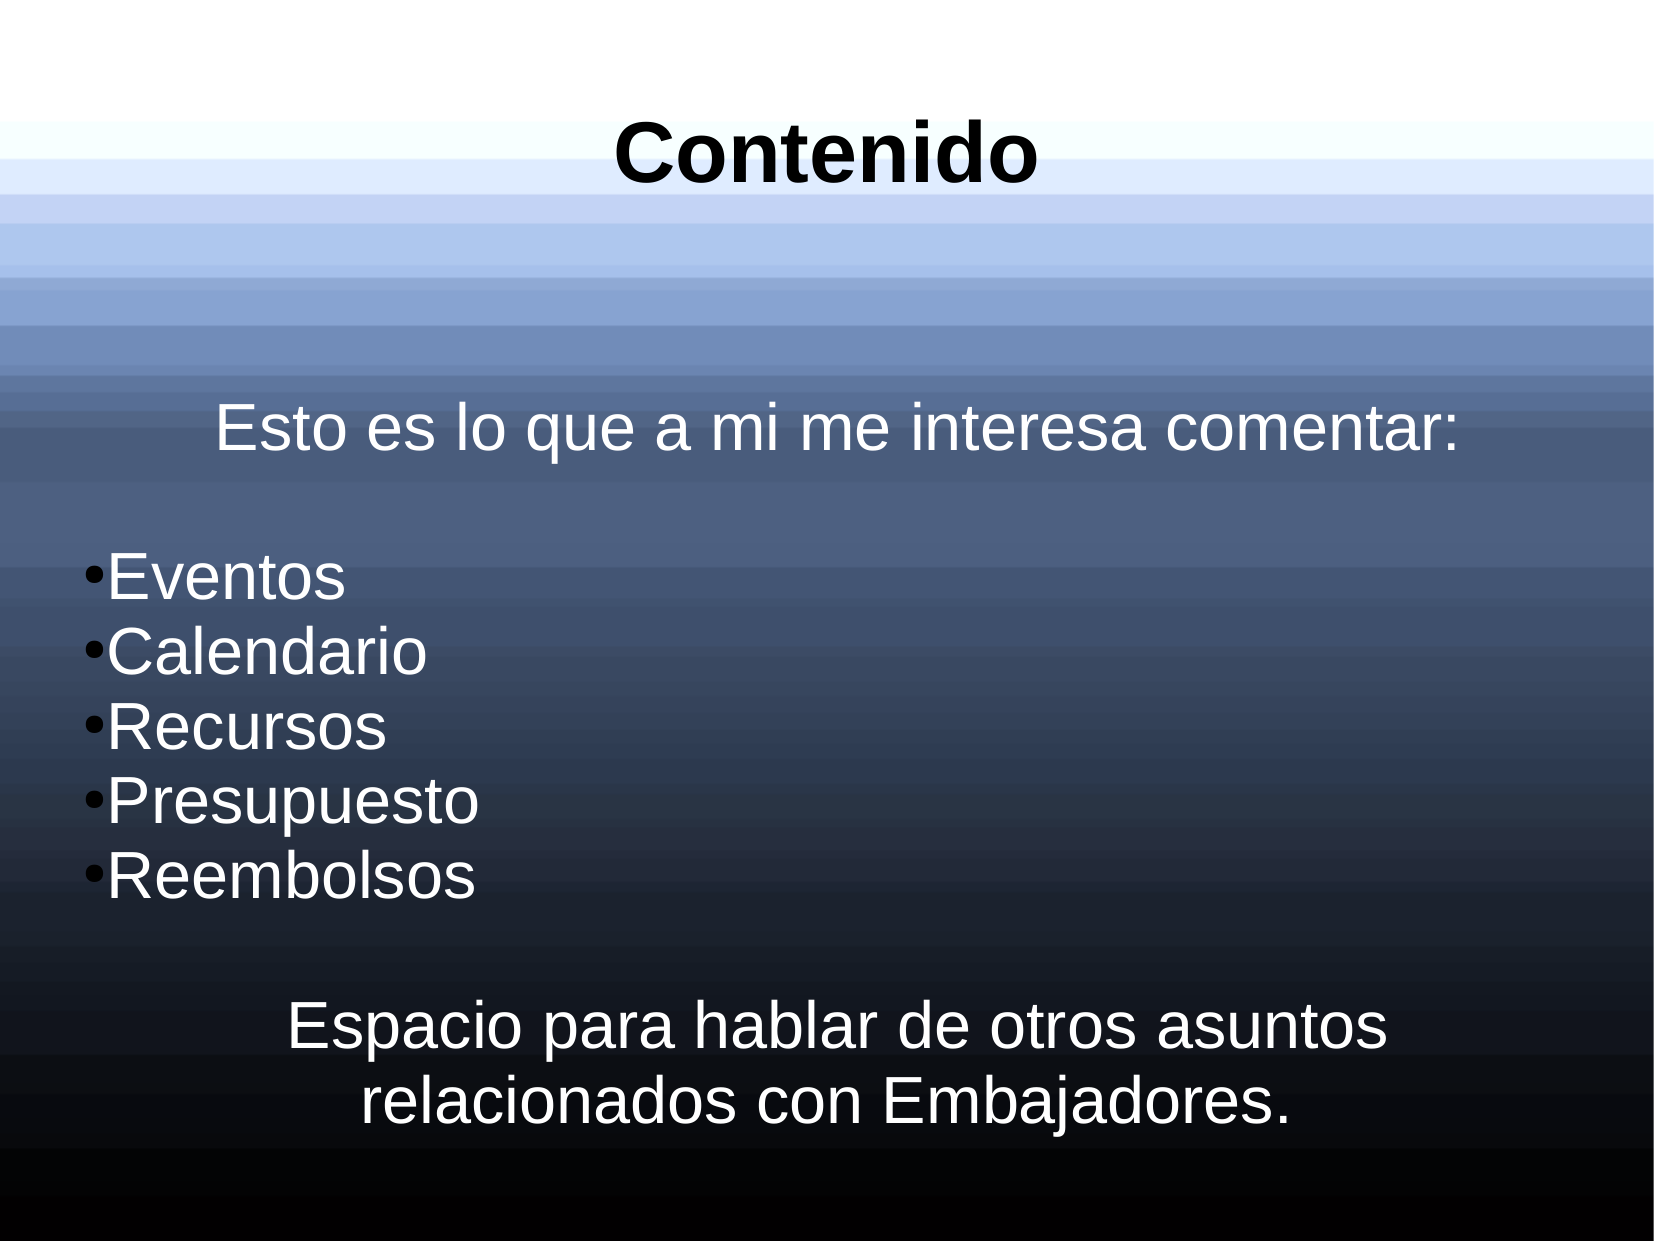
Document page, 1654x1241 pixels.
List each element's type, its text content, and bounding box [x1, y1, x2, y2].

subtitle Esto es lo que a mi me interesa comentar: Eventos Calendario Recursos Presupuesto Reembolsos Espacio para hablar de otros asuntos relacionados con Embajadores. [82, 354, 1571, 1173]
title Contenido [82, 49, 1571, 257]
picture [0, 0, 1654, 1241]
